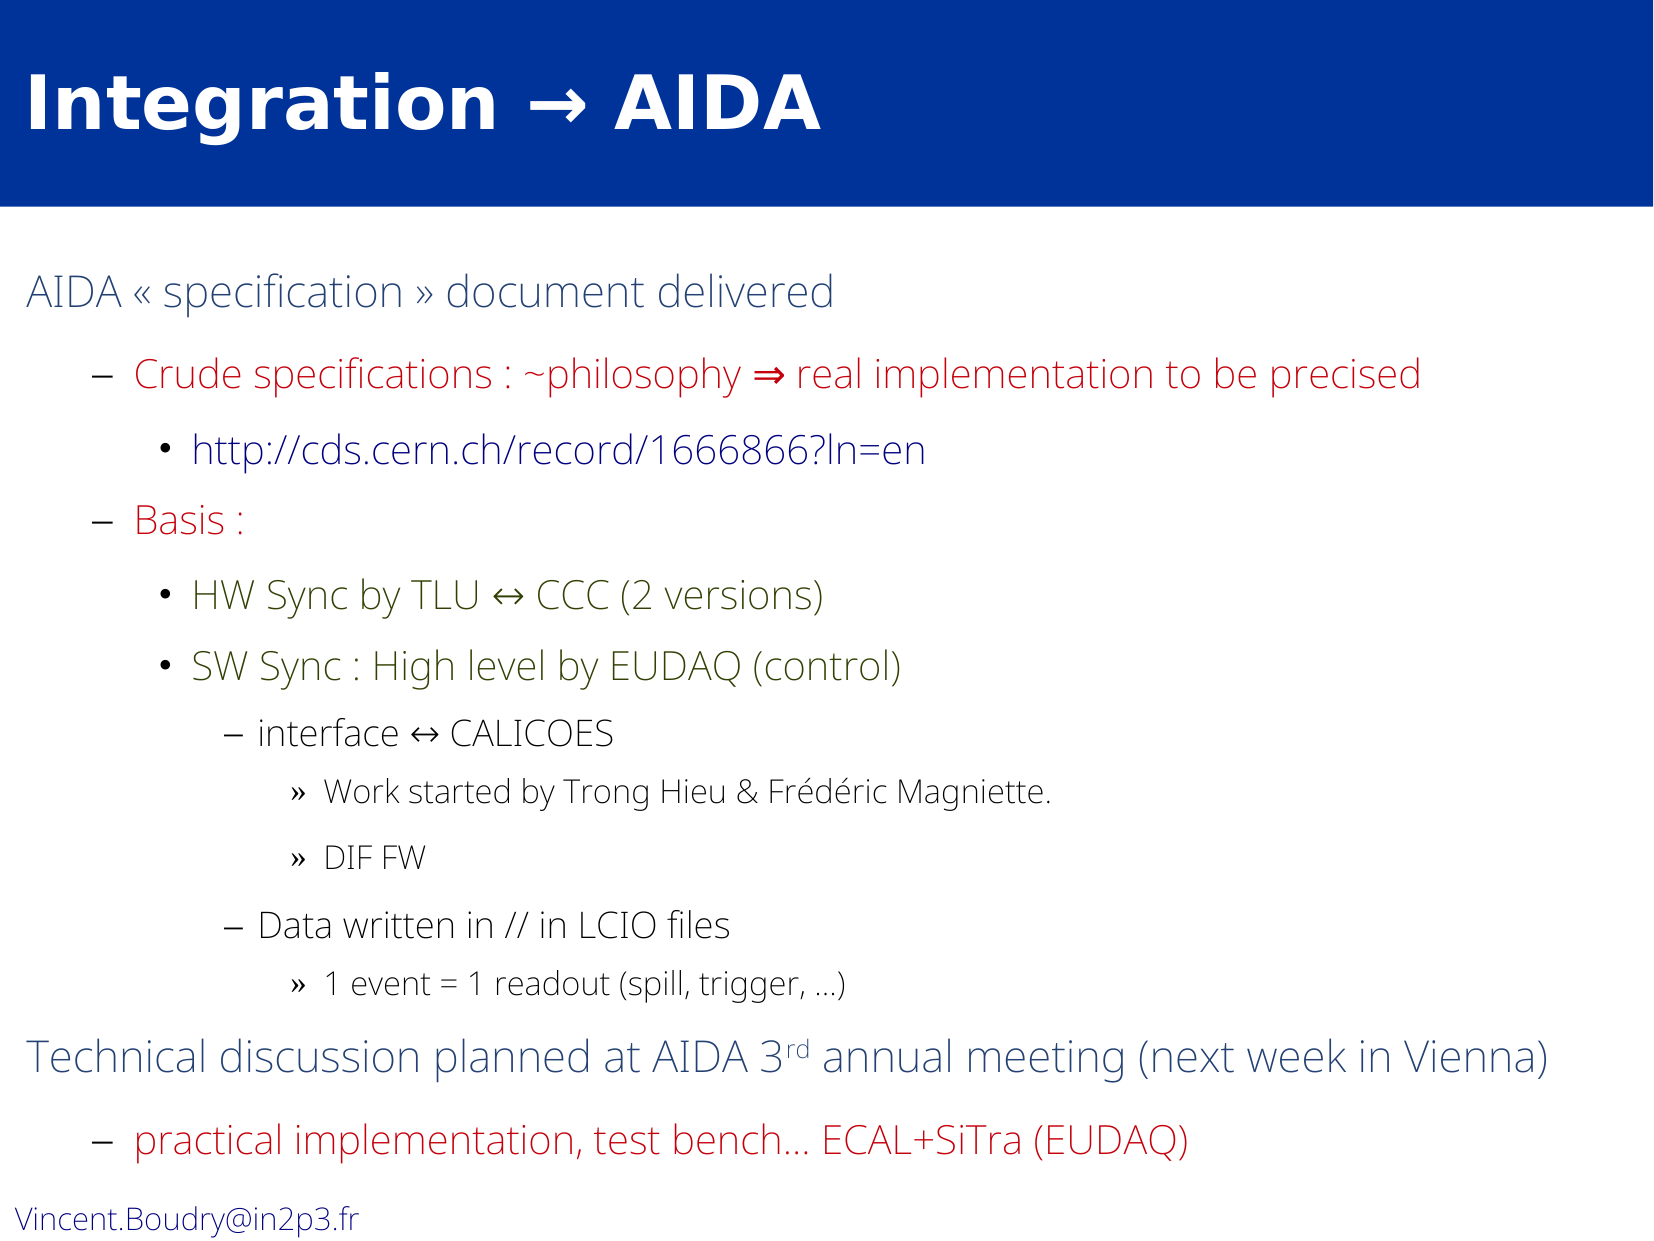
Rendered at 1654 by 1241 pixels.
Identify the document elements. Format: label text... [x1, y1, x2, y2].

title Integration → AIDA [24, 17, 1635, 191]
list AIDA « specification » document delivered Crude specifications : ~philosophy ⇒ real implementation to be precised http://cds.cern.ch/record/1666866?ln=en Basis : HW Sync by TLU ↔ CCC (2 versions) SW Sync : High level by EUDAQ (control) interface ↔ CALICOES Work started by Trong Hieu & Frédéric Magniette. DIF FW Data written in // in LCIO files 1 event = 1 readout (spill, trigger, ...) Technical discussion planned at AIDA 3rd annual meeting (next week in Vienna) practical implementation, test bench... ECAL+SiTra (EUDAQ) [26, 260, 1610, 1172]
